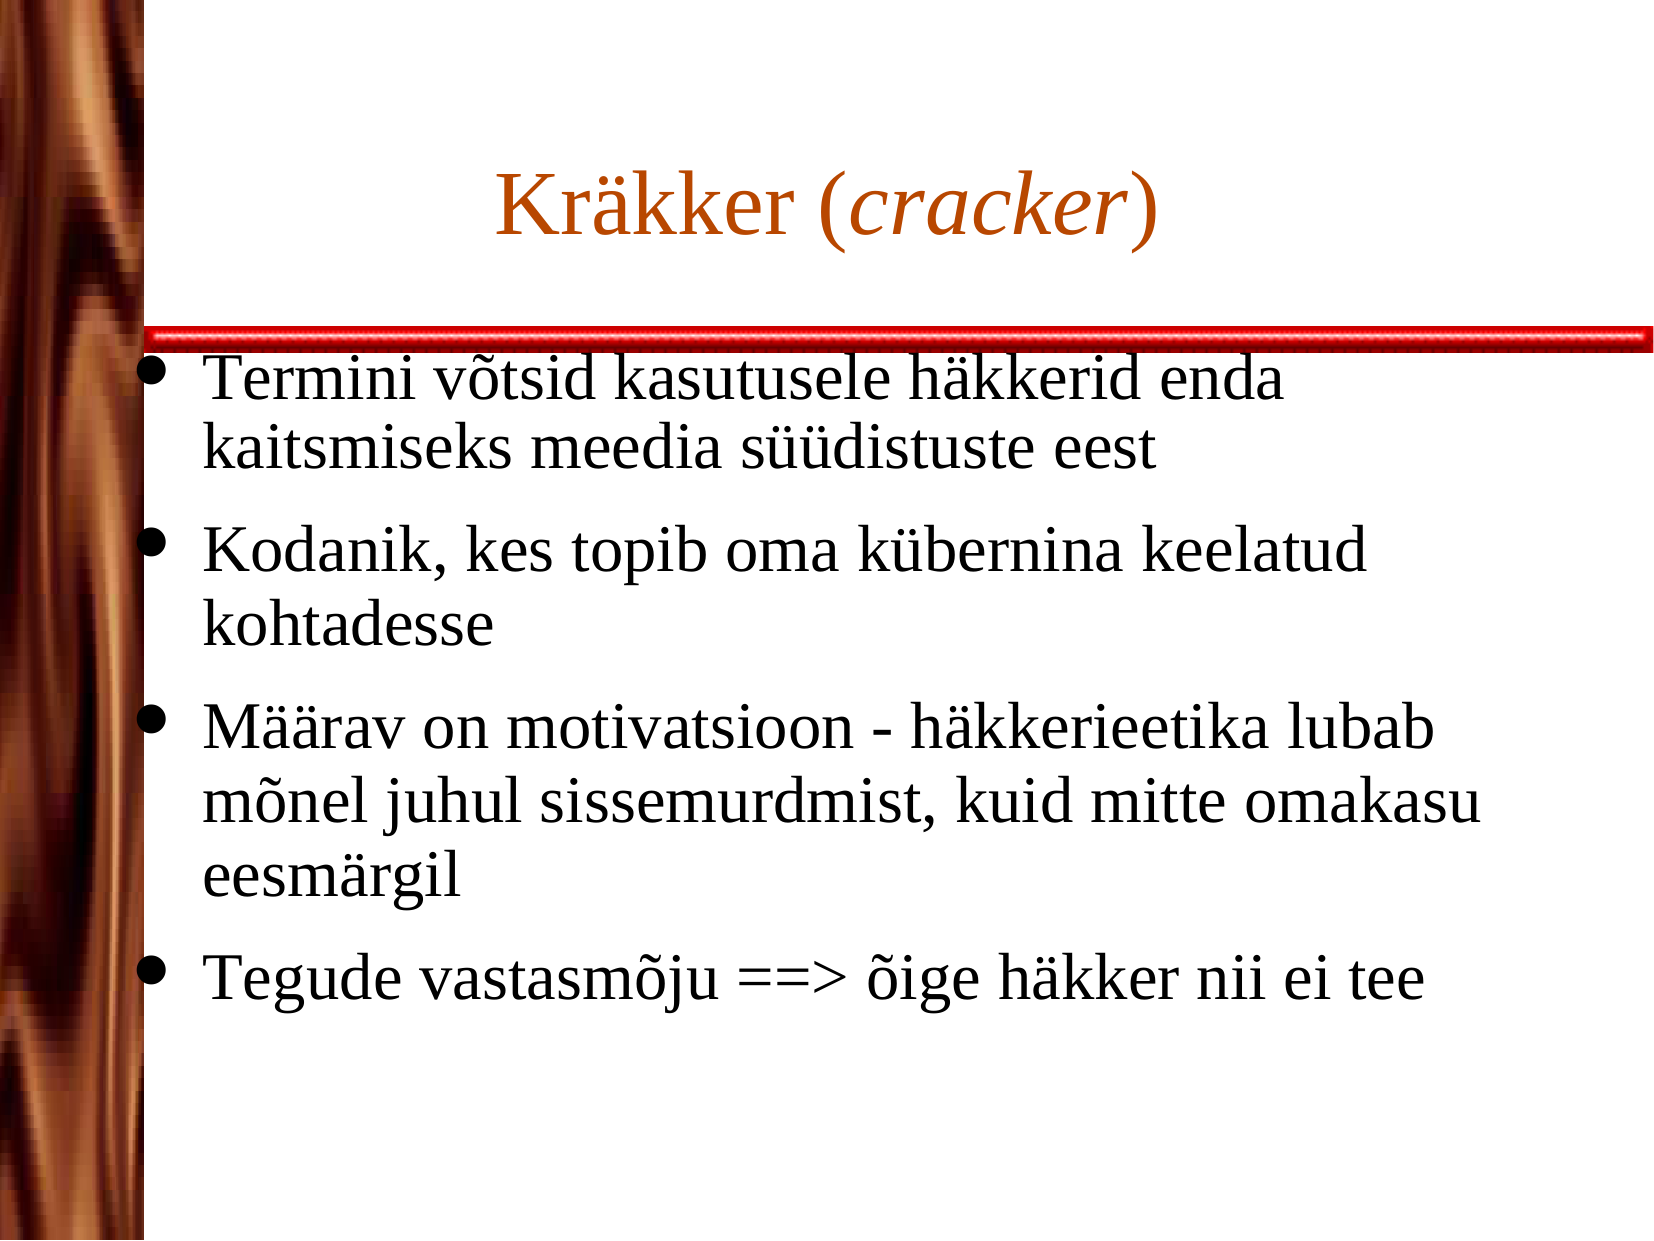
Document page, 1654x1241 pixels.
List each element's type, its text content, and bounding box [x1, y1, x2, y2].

title Kräkker (cracker) [121, 102, 1534, 310]
list Termini võtsid kasutusele häkkerid enda kaitsmiseks meedia süüdistuste eest Kodanik, kes topib oma kübernina keelatud kohtadesse Määrav on motivatsioon - häkkerieetika lubab mõnel juhul sissemurdmist, kuid mitte omakasu eesmärgil Tegude vastasmõju ==> õige häkker nii ei tee [121, 344, 1534, 1159]
picture [0, 0, 1654, 1240]
